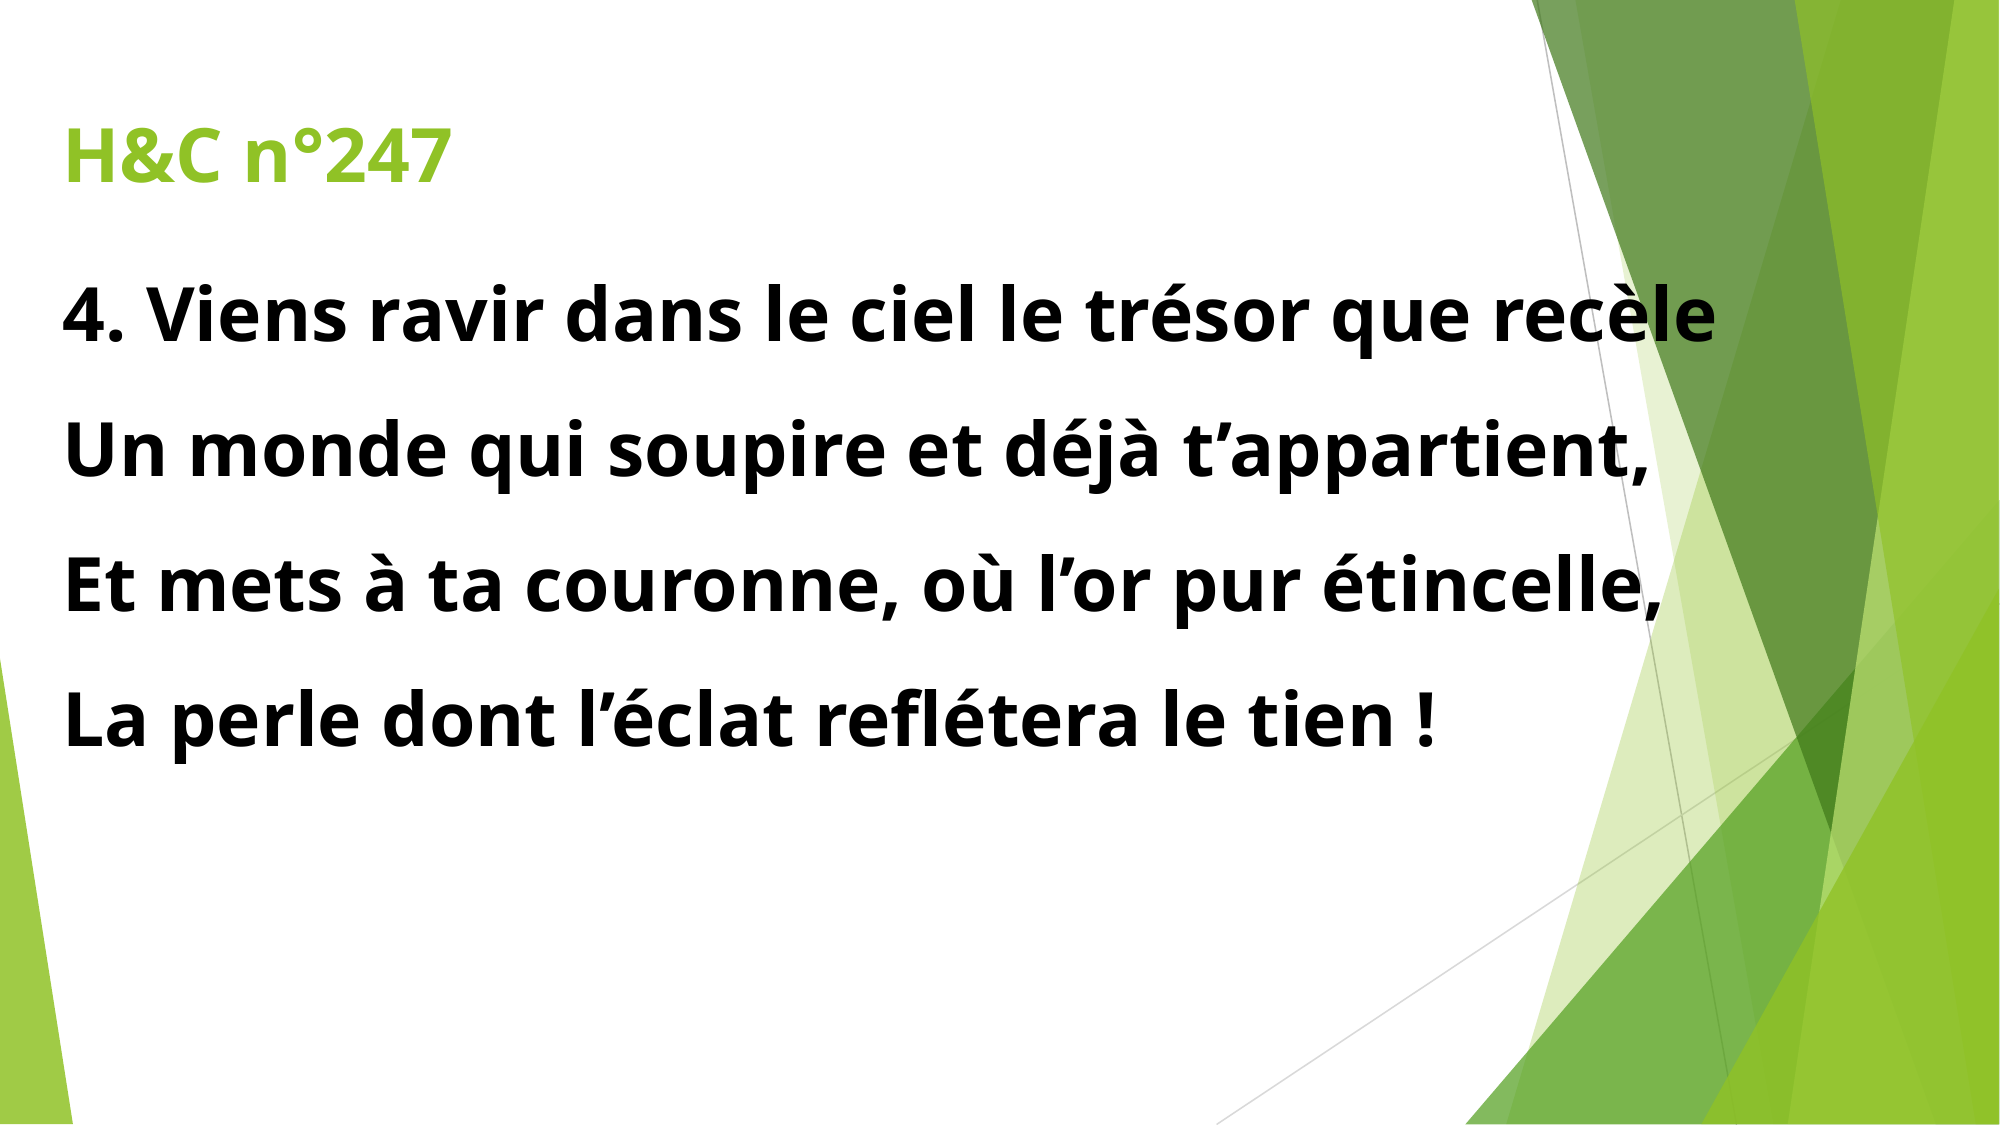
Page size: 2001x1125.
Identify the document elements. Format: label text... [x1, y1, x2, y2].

text_box H&C n°247 [47, 99, 1522, 213]
text_box 4. Viens ravir dans le ciel le trésor que recèle Un monde qui soupire et déjà t’appartient, Et mets à ta couronne, où l’or pur étincelle, La perle dont l’éclat reflétera le tien ! [47, 213, 1949, 1075]
